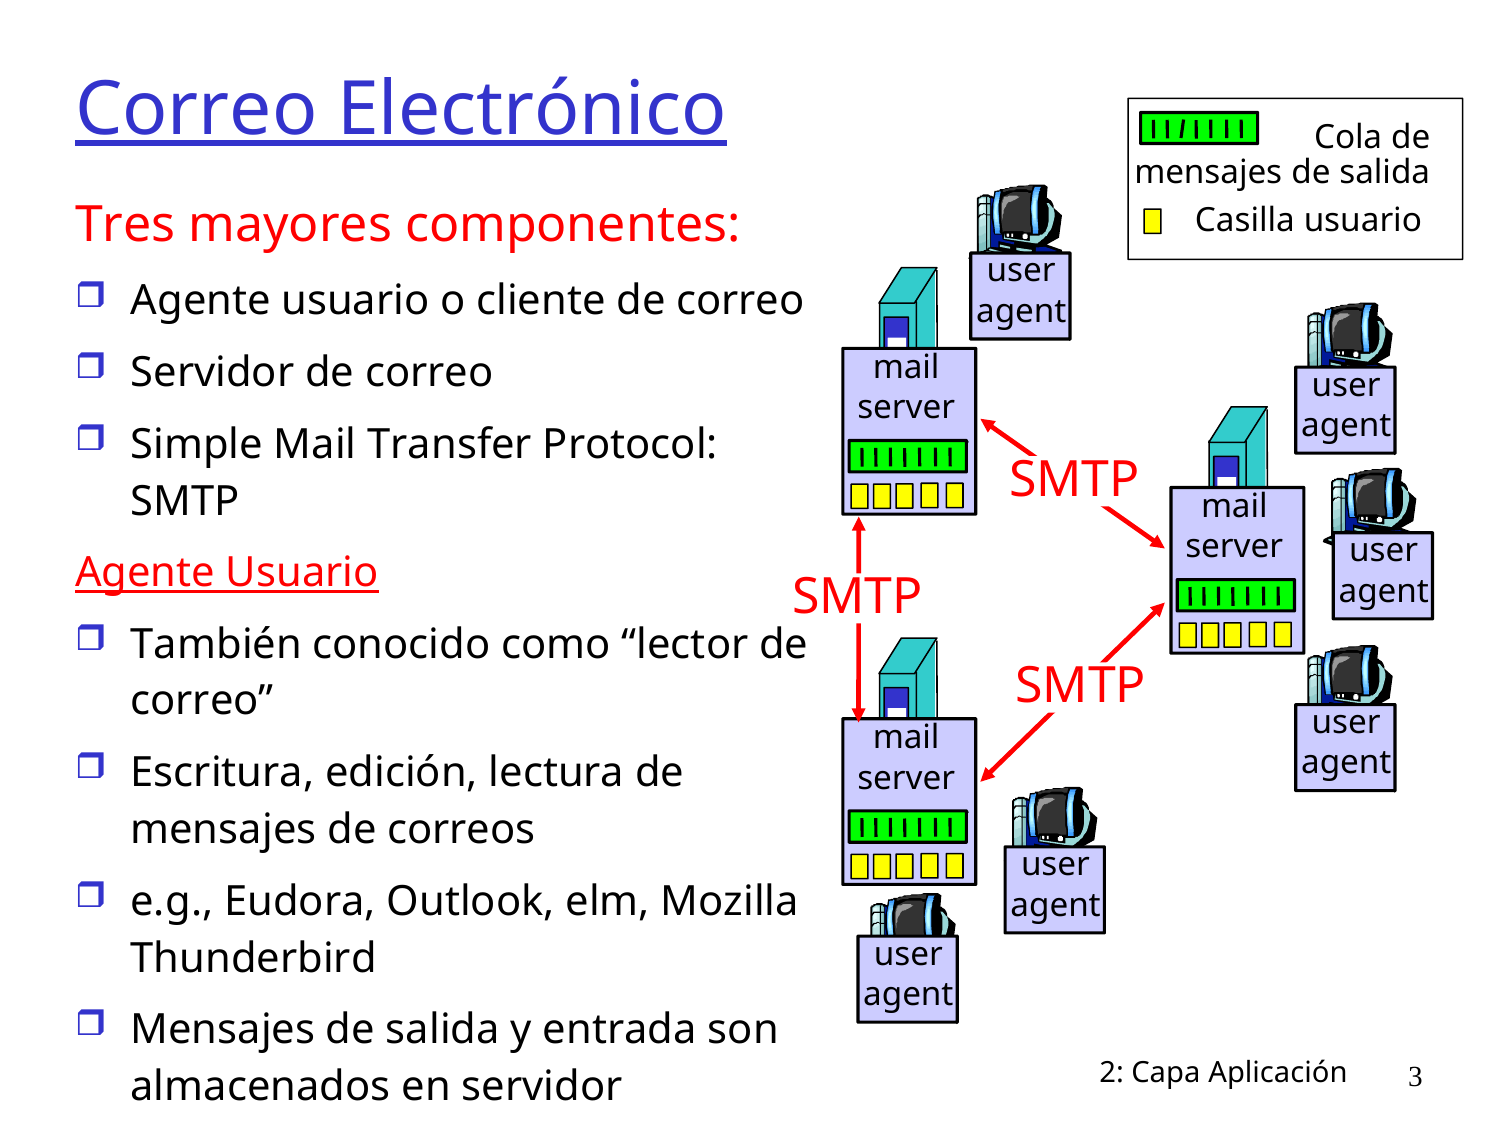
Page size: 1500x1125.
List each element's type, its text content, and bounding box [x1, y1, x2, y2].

text_box [1307, 302, 1393, 359]
text_box mail server [1170, 480, 1299, 573]
text_box [842, 348, 976, 515]
text_box mail server [842, 712, 971, 804]
title Correo Electrónico [75, 23, 1426, 188]
text_box user agent [961, 245, 1082, 337]
text_box user agent [848, 928, 969, 1021]
text_box SMTP [994, 445, 1156, 515]
text_box [870, 893, 956, 928]
text_box user agent [995, 839, 1116, 931]
text_box [1170, 487, 1304, 654]
list Tres mayores componentes: Agente usuario o cliente de correo Servidor de correo Simple Mail Transfer Protocol: SMTP Agente Usuario También conocido como “lector de correo” Escritura, edición, lectura de mensajes de correos e.g., Eudora, Outlook, elm, Mozilla Thunderbird Mensajes de salida y entrada son almacenados en servidor [75, 187, 826, 1125]
text_box [879, 267, 937, 341]
text_box Casilla usuario [1180, 200, 1437, 247]
text_box SMTP [1000, 651, 1162, 721]
text_box [1012, 786, 1098, 839]
text_box [1307, 645, 1393, 697]
text_box [1208, 406, 1268, 480]
text_box [879, 638, 937, 712]
text_box [1331, 467, 1417, 525]
text_box Cola de mensajes de salida [1119, 111, 1446, 200]
text_box SMTP [826, 562, 938, 632]
text_box user agent [1323, 525, 1444, 617]
text_box user agent [1286, 359, 1407, 452]
text_box user agent [1286, 697, 1407, 789]
text_box [842, 718, 976, 885]
text_box [1144, 209, 1161, 234]
text_box mail server [842, 341, 971, 434]
text_box [976, 188, 1062, 245]
